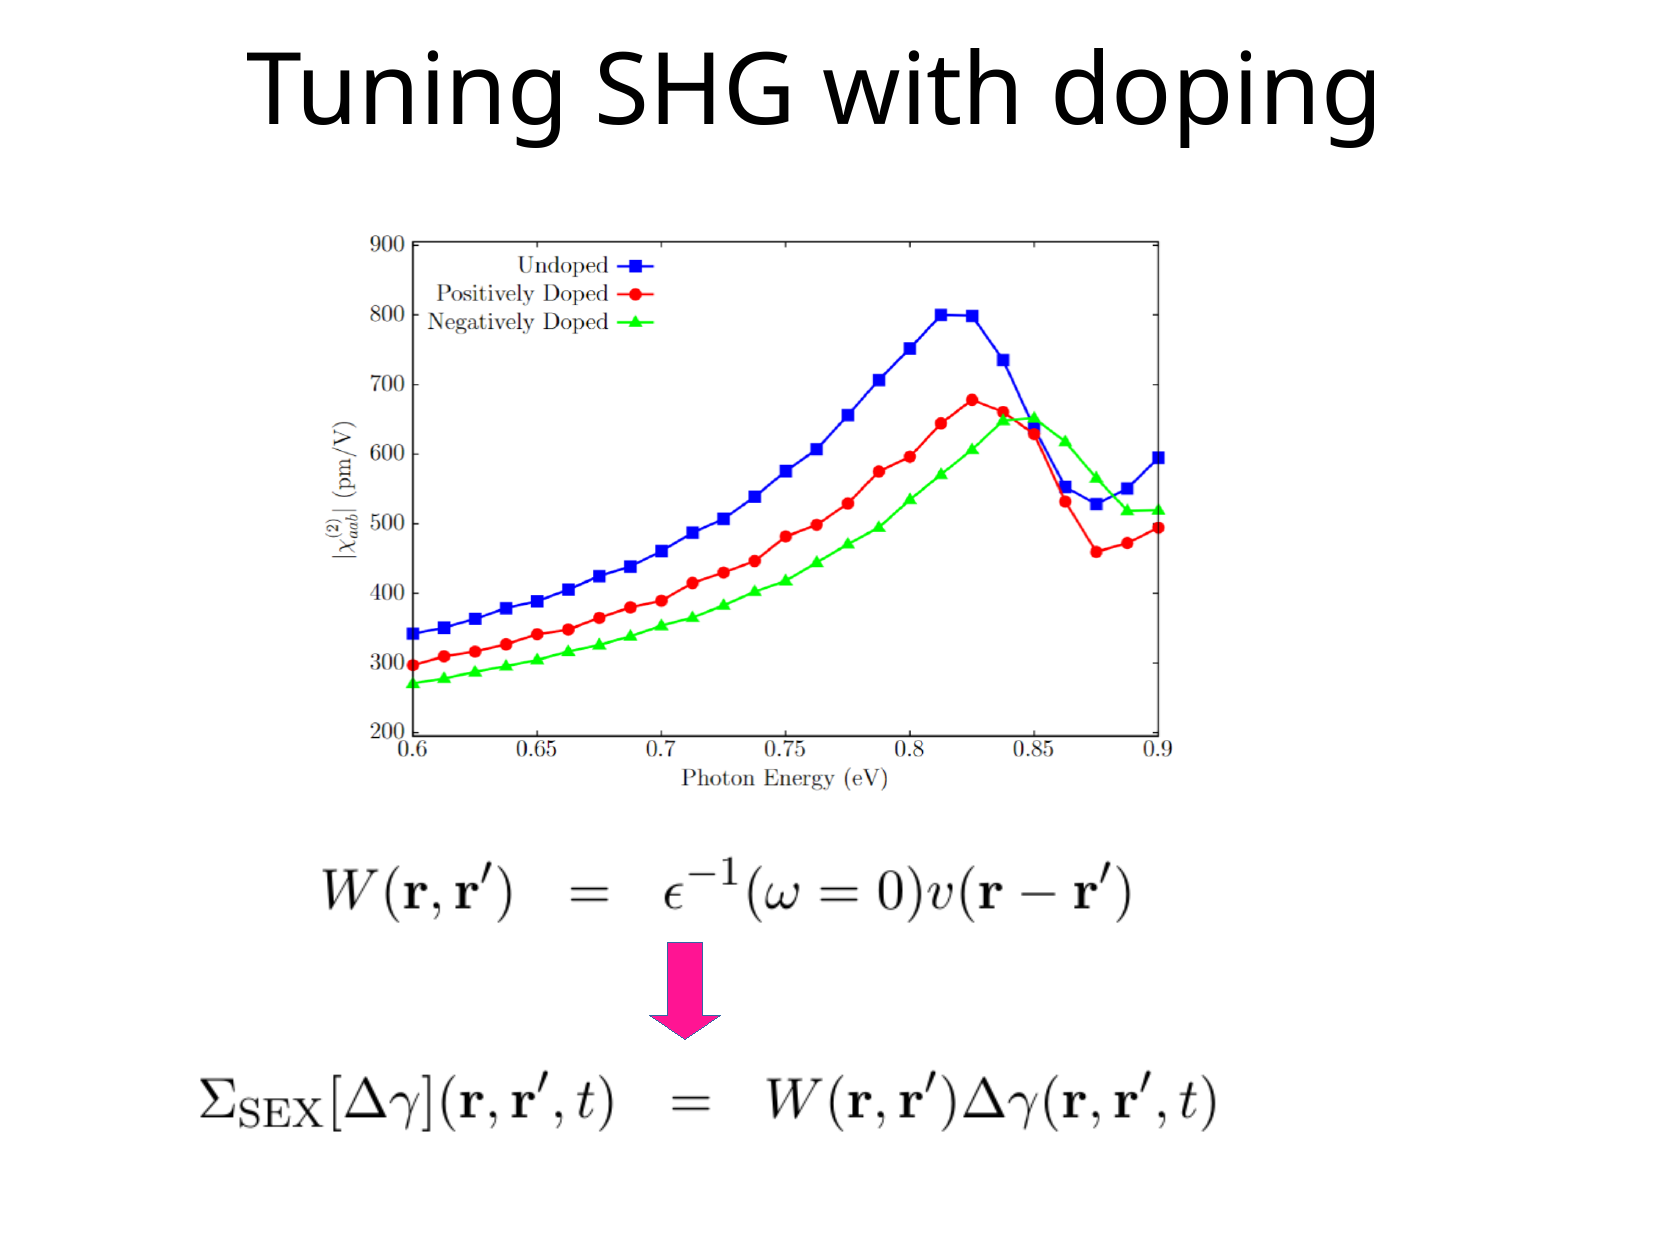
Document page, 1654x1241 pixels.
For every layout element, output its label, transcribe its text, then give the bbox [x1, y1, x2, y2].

picture [312, 850, 1134, 934]
picture [322, 224, 1229, 798]
text_box [649, 942, 721, 1040]
title Tuning SHG with doping [70, 0, 1559, 189]
picture [182, 1053, 1217, 1146]
